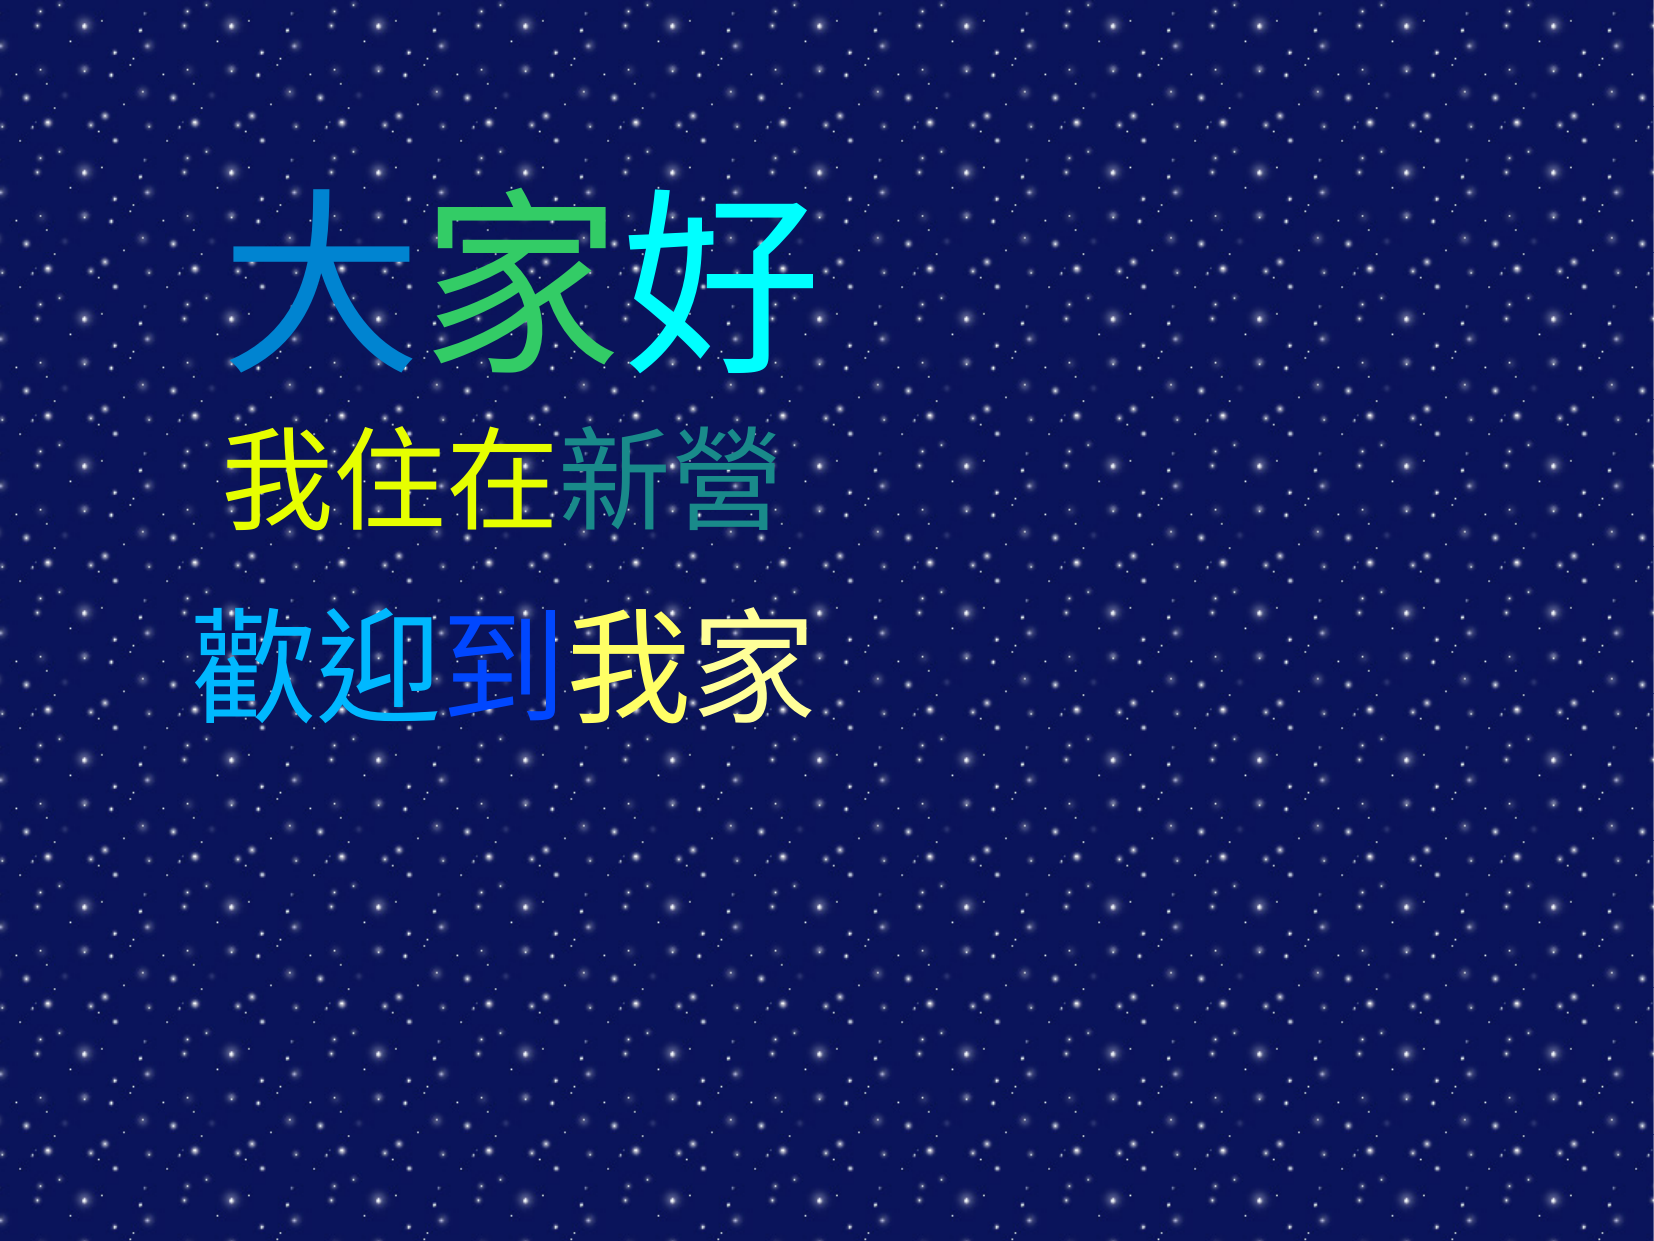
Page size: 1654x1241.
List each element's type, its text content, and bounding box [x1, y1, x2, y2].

picture [0, 0, 1654, 1241]
text_box 歡迎到我家 [177, 561, 1418, 726]
text_box 大家好 [206, 118, 945, 373]
text_box 我住在新營 [206, 383, 857, 534]
